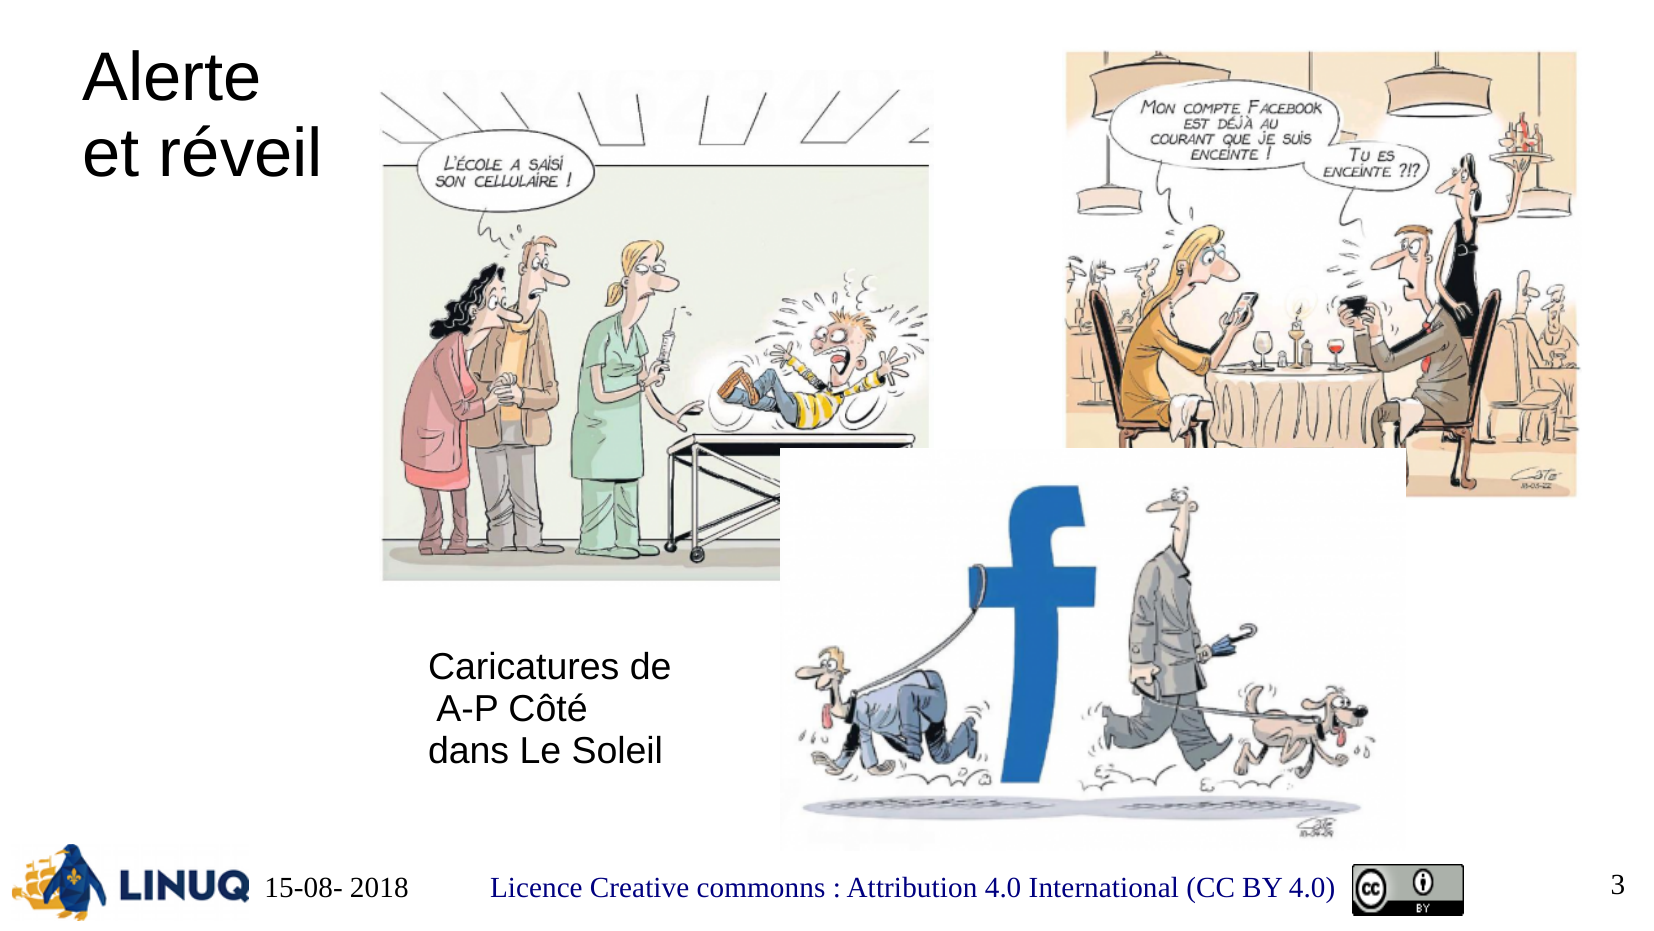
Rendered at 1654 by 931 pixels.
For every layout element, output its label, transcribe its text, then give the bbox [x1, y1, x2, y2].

picture [1352, 864, 1464, 916]
title Alerte et réveil [82, 37, 1571, 193]
picture [11, 844, 249, 921]
text_box Caricatures de A-P Côté dans Le Soleil [413, 637, 692, 792]
picture [379, 47, 1582, 851]
